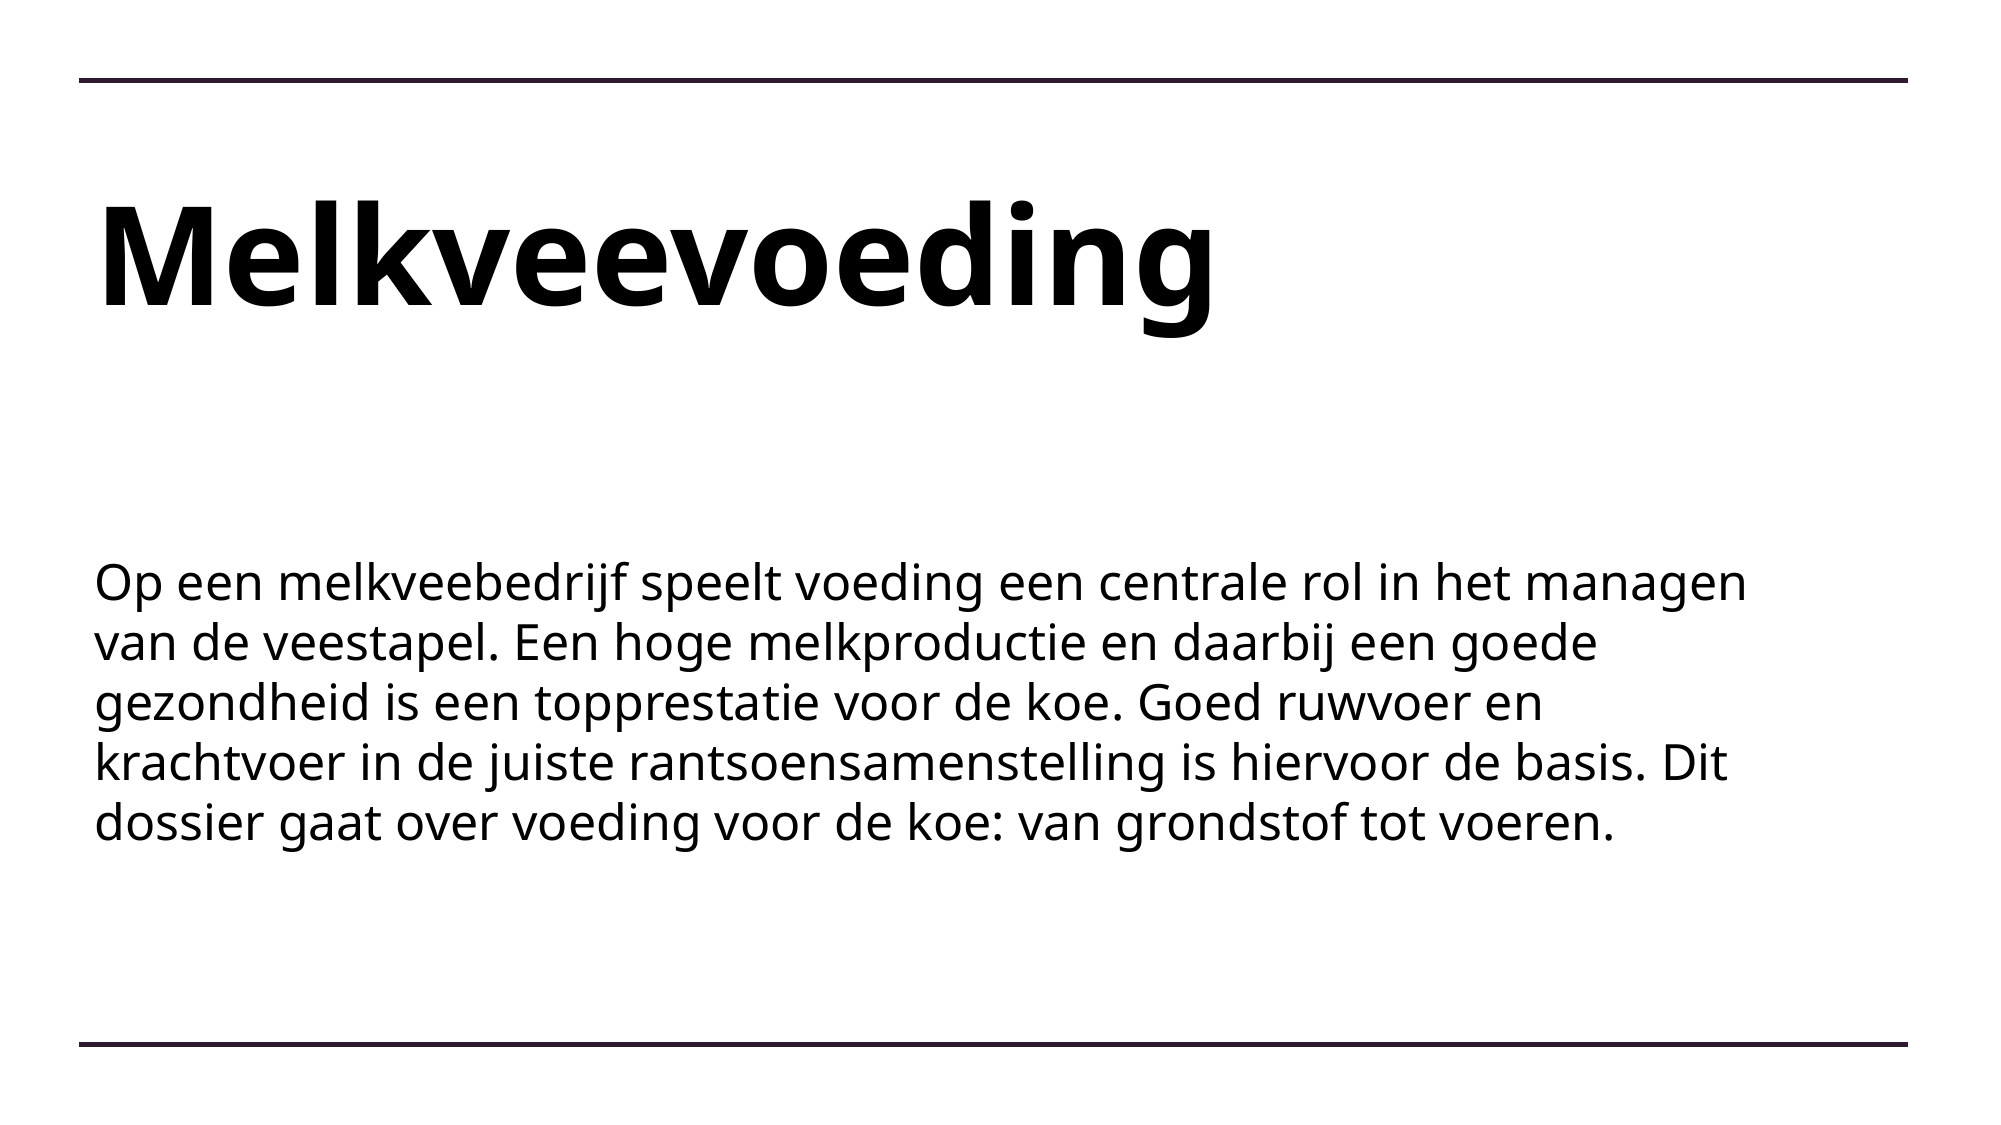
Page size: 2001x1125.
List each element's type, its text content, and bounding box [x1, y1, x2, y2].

list Op een melkveebedrijf speelt voeding een centrale rol in het managen van de veestapel. Een hoge melkproductie en daarbij een goede gezondheid is een topprestatie voor de koe. Goed ruwvoer en krachtvoer in de juiste rantsoensamenstelling is hiervoor de basis. Dit dossier gaat over voeding voor de koe: van grondstof tot voeren. [79, 542, 1803, 965]
title Melkvee­voeding [79, 160, 1824, 366]
